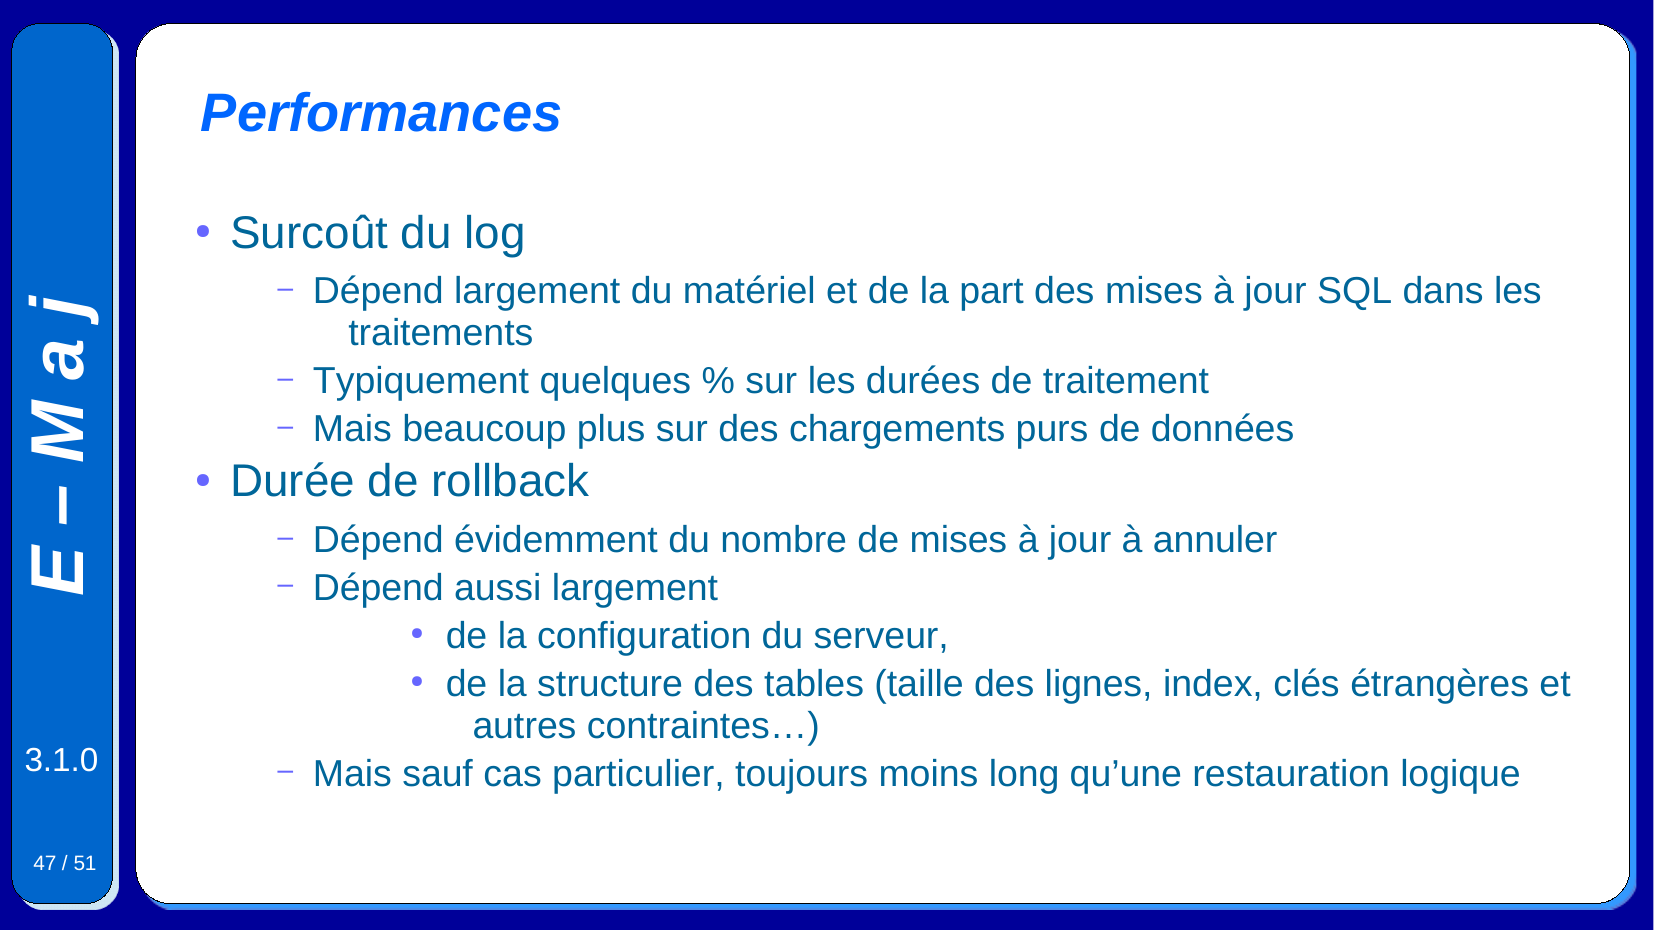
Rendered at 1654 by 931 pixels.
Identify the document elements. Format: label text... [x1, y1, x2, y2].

title Performances [200, 34, 1575, 191]
list Surcoût du log Dépend largement du matériel et de la part des mises à jour SQL dans les traitements Typiquement quelques % sur les durées de traitement Mais beaucoup plus sur des chargements purs de données Durée de rollback Dépend évidemment du nombre de mises à jour à annuler Dépend aussi largement de la configuration du serveur, de la structure des tables (taille des lignes, index, clés étrangères et autres contraintes…) Mais sauf cas particulier, toujours moins long qu’une restauration logique [177, 206, 1587, 827]
